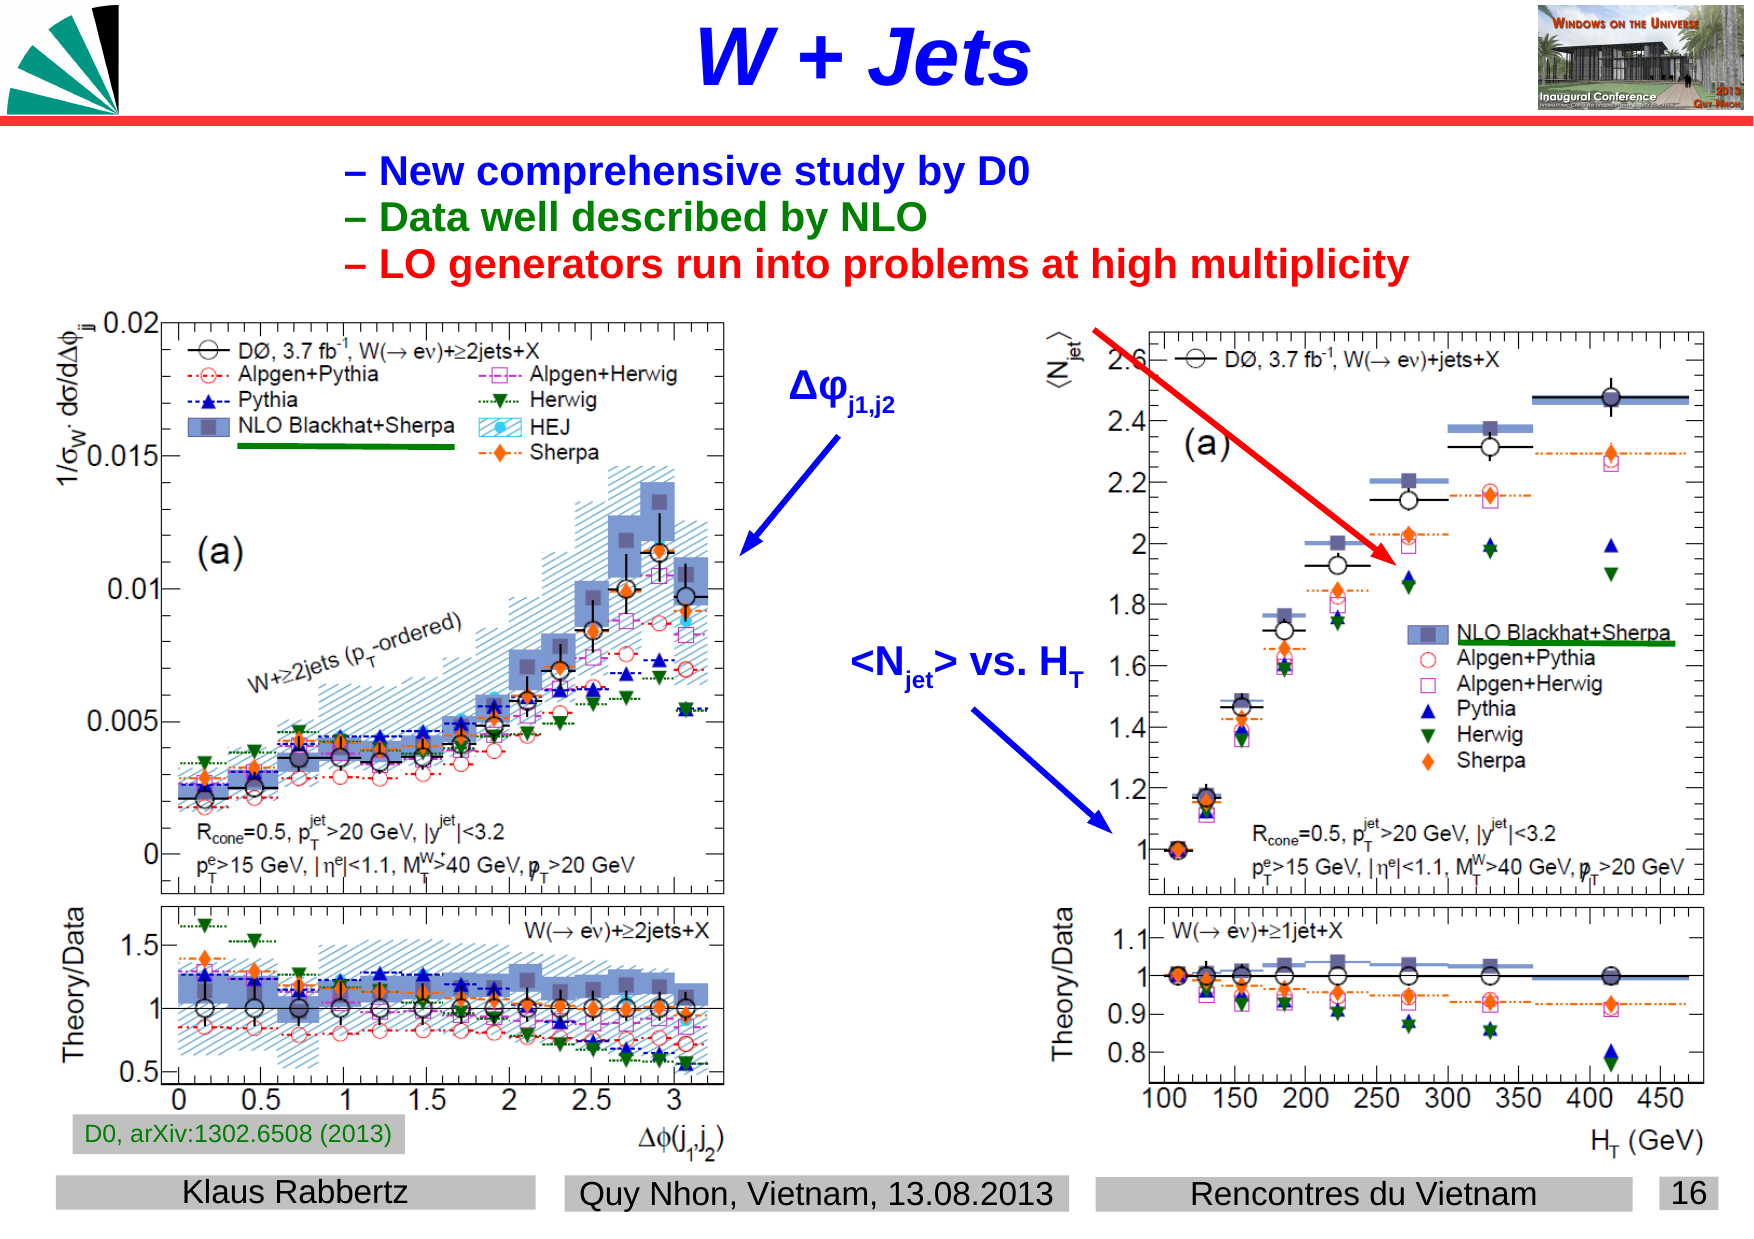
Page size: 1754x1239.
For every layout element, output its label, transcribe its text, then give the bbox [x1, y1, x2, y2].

text_box D0, arXiv:1302.6508 (2013) [72, 1114, 405, 1155]
text_box Δφj1,j2 [776, 356, 908, 425]
title W + Jets [123, 0, 1606, 114]
text_box – New comprehensive study by D0 – Data well described by NLO – LO generators run into problems at high multiplicity [332, 141, 1422, 294]
picture [1606, 5, 1744, 110]
text_box <Njet> vs. HT [838, 631, 1096, 700]
picture [51, 304, 734, 1170]
picture [1034, 324, 1714, 1165]
picture [7, 5, 119, 116]
